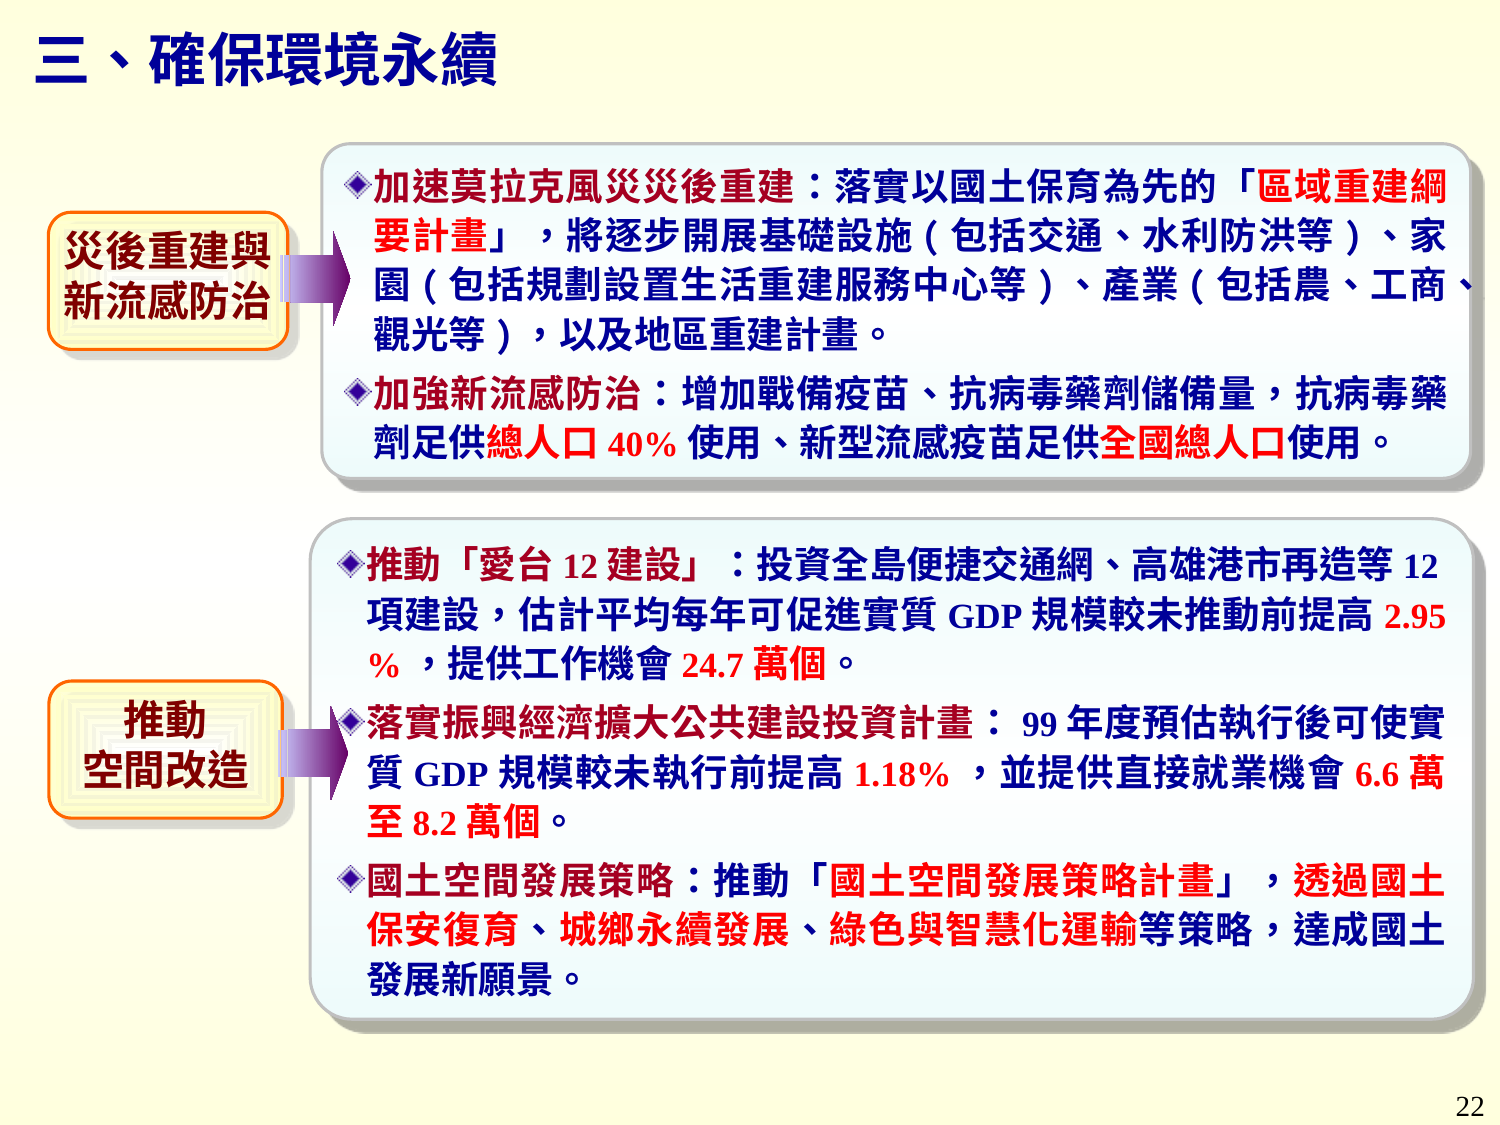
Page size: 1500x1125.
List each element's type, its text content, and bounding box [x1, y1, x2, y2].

picture [344, 171, 372, 199]
text_box [284, 255, 289, 302]
text_box [288, 706, 349, 801]
text_box 加速莫拉克風災災後重建：落實以國土保育為先的「區域重建綱要計畫」，將逐步開展基礎設施(包括交通、水利防洪等)、家園(包括規劃設置生活重建服務中心等)、產業(包括農、工商、觀光等)，以及地區重建計畫。 加強新流感防治：增加戰備疫苗、抗病毒藥劑儲備量，抗病毒藥劑足供總人口40%使用、新型流感疫苗足供全國總人口使用。 [321, 143, 1471, 479]
picture [344, 378, 372, 406]
text_box 災後重建與 新流感防治 [48, 212, 288, 350]
picture [337, 708, 365, 736]
picture [337, 865, 365, 893]
text_box [282, 730, 286, 777]
picture [337, 550, 365, 578]
text_box 三、確保環境永續 [17, 23, 680, 103]
text_box 推動「愛台12建設」：投資全島便捷交通網、高雄港市再造等12項建設，估計平均每年可促進實質GDP規模較未推動前提高2.95%，提供工作機會24.7萬個。 落實振興經濟擴大公共建設投資計畫：99年度預估執行後可使實質GDP規模較未執行前提高1.18%，並提供直接就業機會6.6萬至8.2萬個。 國土空間發展策略：推動「國土空間發展策略計畫」，透過國土保安復育、城鄉永續發展、綠色與智慧化運輸等策略，達成國土發展新願景。 [310, 518, 1474, 1020]
text_box 推動 空間改造 [48, 681, 283, 819]
text_box [290, 231, 351, 327]
